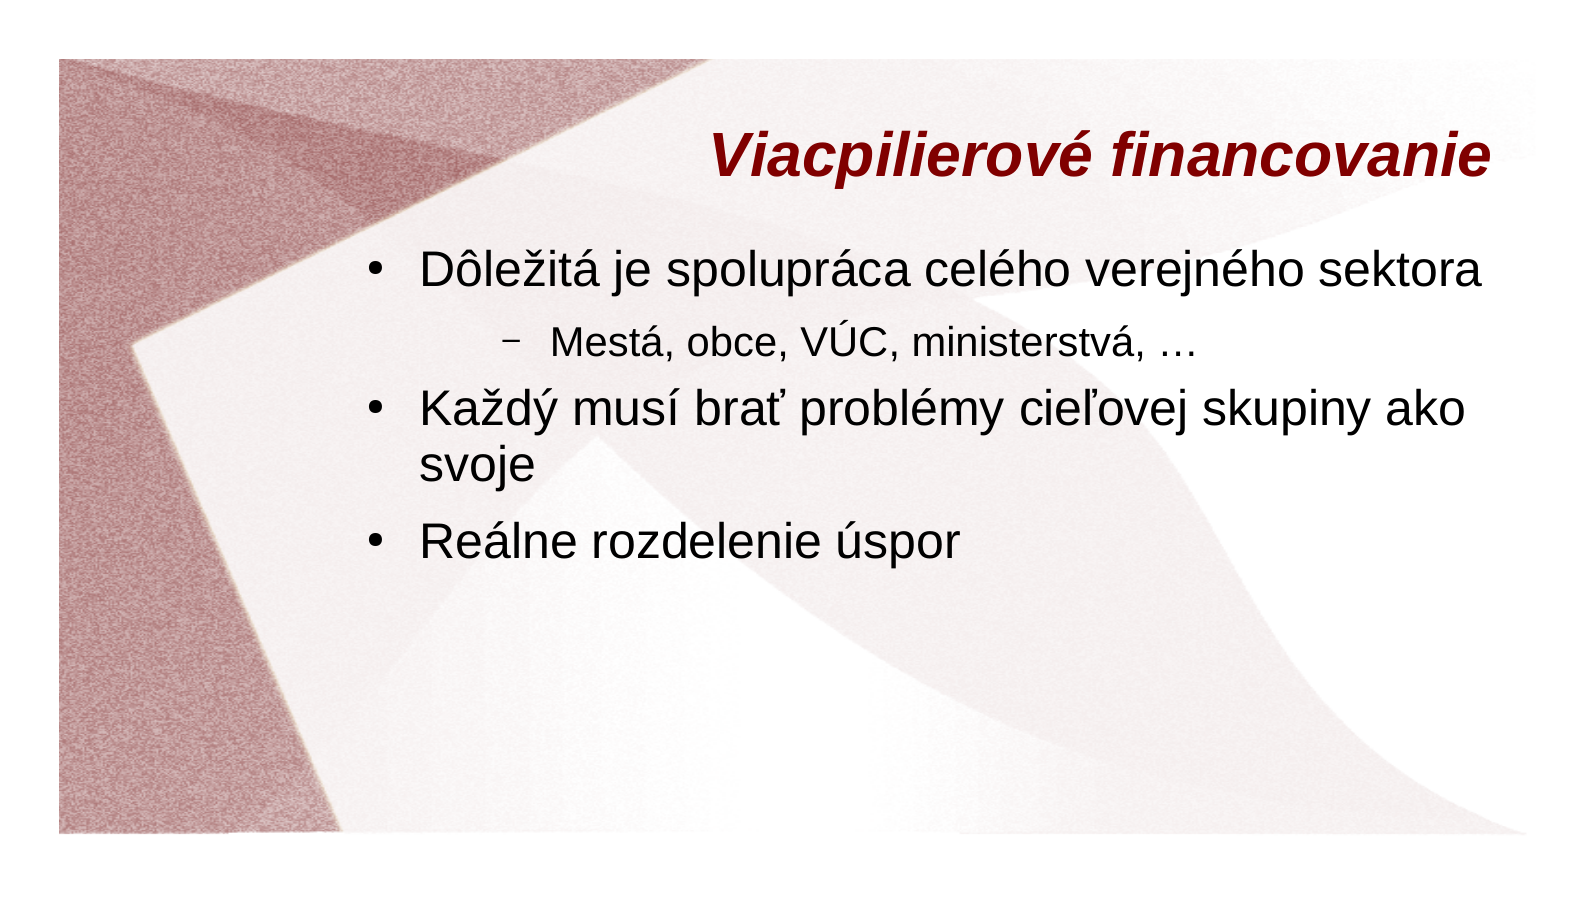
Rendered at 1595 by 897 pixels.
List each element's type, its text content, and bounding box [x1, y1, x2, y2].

list Dôležitá je spolupráca celého verejného sektora Mestá, obce, VÚC, ministerstvá, … Každý musí brať problémy cieľovej skupiny ako svoje Reálne rozdelenie úspor [349, 241, 1488, 693]
picture [59, 59, 1536, 838]
title Viacpilierové financovanie [591, 90, 1494, 220]
